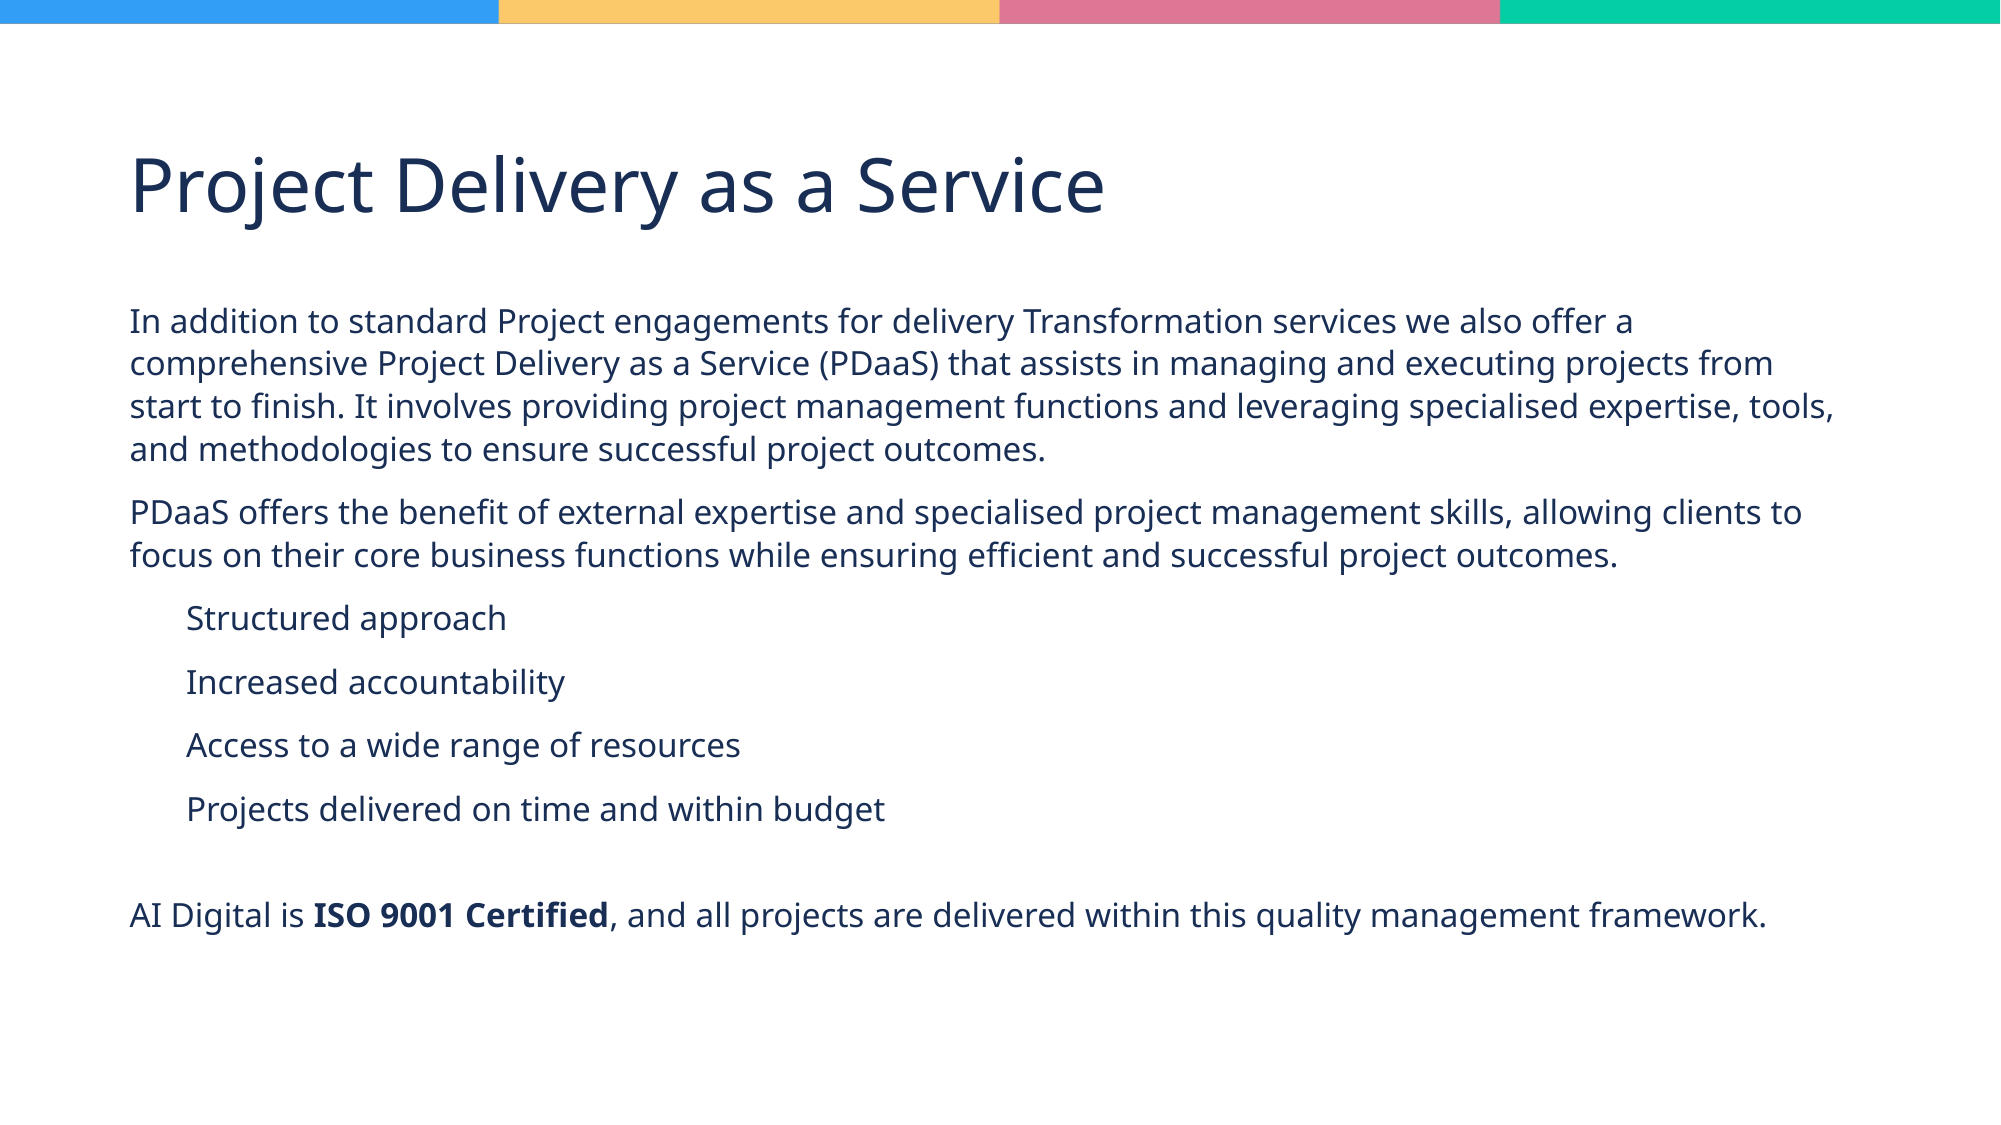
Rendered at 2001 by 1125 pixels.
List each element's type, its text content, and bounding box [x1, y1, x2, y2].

title Project Delivery as a Service [114, 137, 1887, 239]
list In addition to standard Project engagements for delivery Transformation services we also offer a comprehensive Project Delivery as a Service (PDaaS) that assists in managing and executing projects from start to finish. It involves providing project management functions and leveraging specialised expertise, tools, and methodologies to ensure successful project outcomes. PDaaS offers the benefit of external expertise and specialised project management skills, allowing clients to focus on their core business functions while ensuring efficient and successful project outcomes. Structured approach Increased accountability Access to a wide range of resources Projects delivered on time and within budget AI Digital is ISO 9001 Certified, and all projects are delivered within this quality management framework. [114, 289, 1854, 1004]
